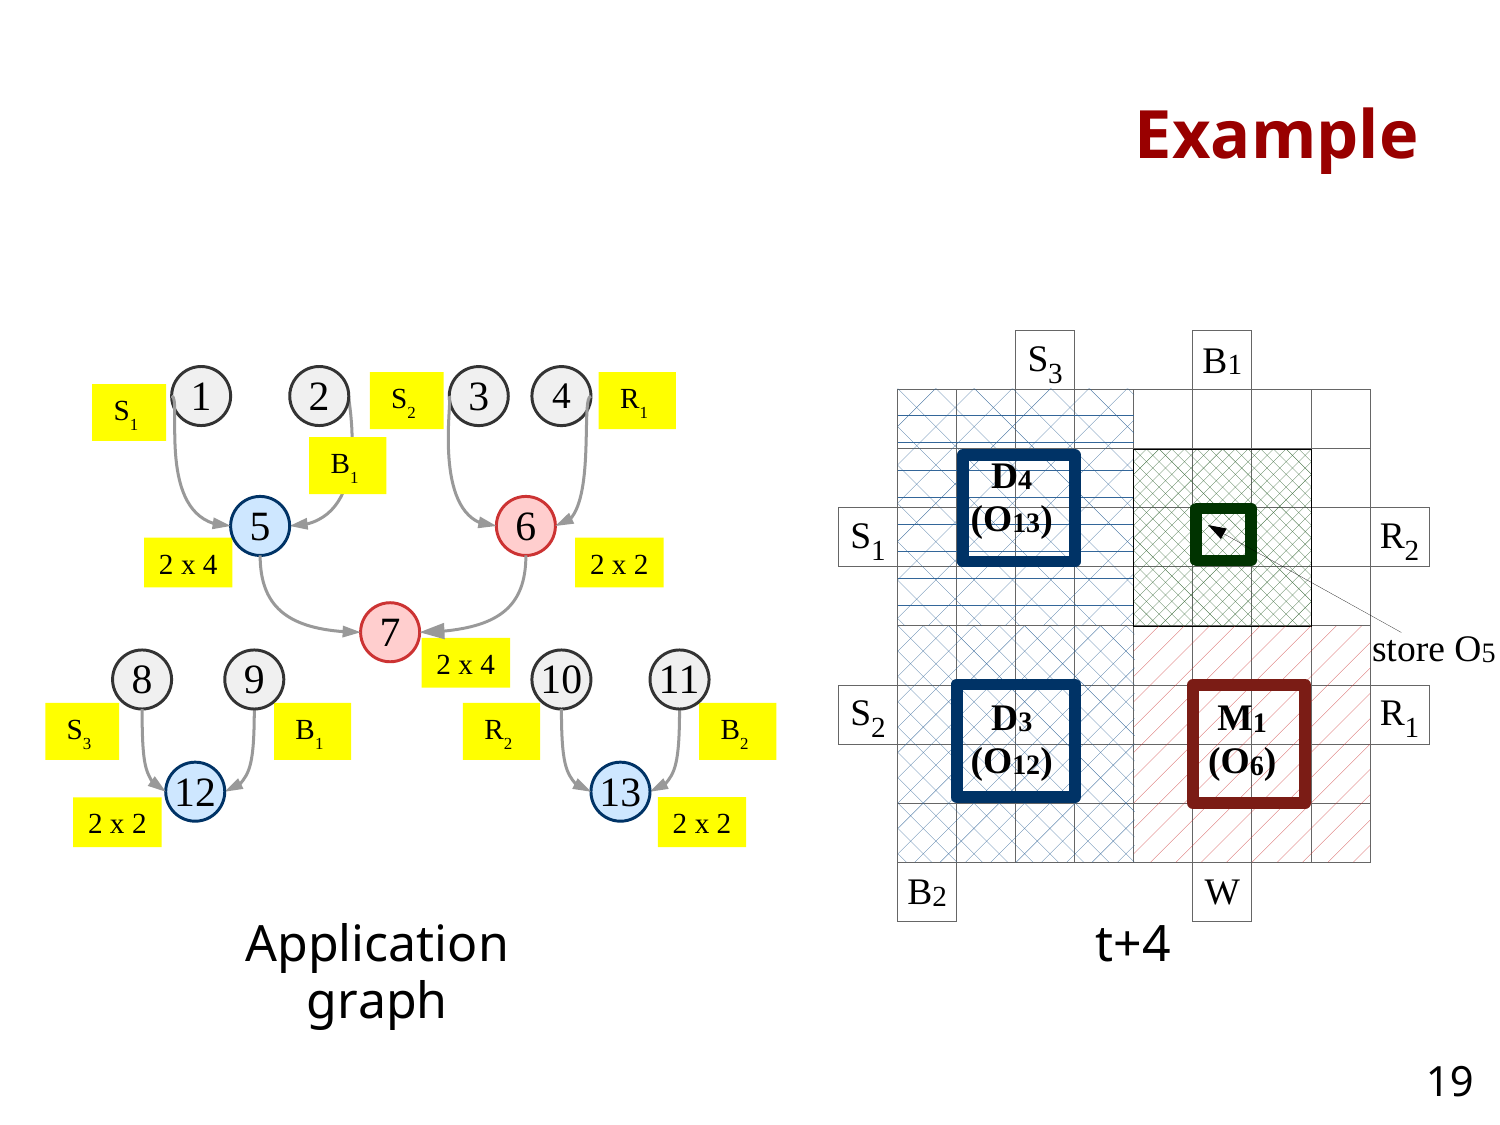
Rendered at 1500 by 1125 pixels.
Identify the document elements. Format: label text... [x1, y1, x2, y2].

text_box 2 [289, 366, 349, 426]
text_box [897, 388, 1371, 863]
text_box 13 [590, 762, 651, 822]
text_box 7 [360, 602, 420, 662]
text_box S1 [92, 384, 167, 441]
text_box D3 (O12) [942, 688, 1082, 805]
text_box 3 [449, 366, 509, 426]
text_box 11 [650, 649, 710, 710]
text_box R1 [598, 372, 676, 430]
text_box 2 x 4 [144, 537, 233, 588]
text_box W [1192, 863, 1252, 907]
text_box B1 [309, 437, 387, 495]
text_box 6 [496, 496, 556, 556]
text_box B2 [897, 862, 957, 922]
text_box M1 (O6) [1172, 688, 1312, 805]
text_box 9 [224, 649, 284, 710]
text_box 10 [531, 649, 591, 709]
text_box S1 [838, 507, 897, 567]
text_box D3 (O12) [963, 690, 1069, 791]
text_box store O5 [1357, 619, 1500, 685]
text_box B1 [274, 702, 352, 760]
text_box 2 x 2 [657, 797, 747, 848]
text_box S3 [1015, 330, 1075, 388]
text_box 2 x 4 [421, 637, 511, 688]
text_box [1202, 514, 1245, 555]
text_box 8 [112, 649, 172, 709]
text_box 1 [171, 366, 231, 426]
text_box B2 [699, 702, 777, 760]
text_box S2 [369, 372, 444, 430]
text_box 2 x 2 [575, 537, 664, 588]
text_box 2 x 2 [73, 797, 162, 848]
text_box S2 [838, 685, 898, 745]
text_box R2 [1370, 507, 1430, 567]
text_box Application graph [156, 907, 599, 981]
text_box S3 [45, 702, 120, 760]
text_box R1 [1371, 685, 1430, 745]
text_box B1 [1192, 330, 1252, 390]
text_box D4 (O13) [942, 446, 1082, 562]
text_box R2 [462, 702, 541, 760]
text_box 12 [165, 762, 225, 822]
text_box t+4 [912, 907, 1355, 981]
title Example [75, 44, 1419, 227]
text_box 5 [230, 496, 290, 556]
text_box 4 [531, 366, 591, 426]
